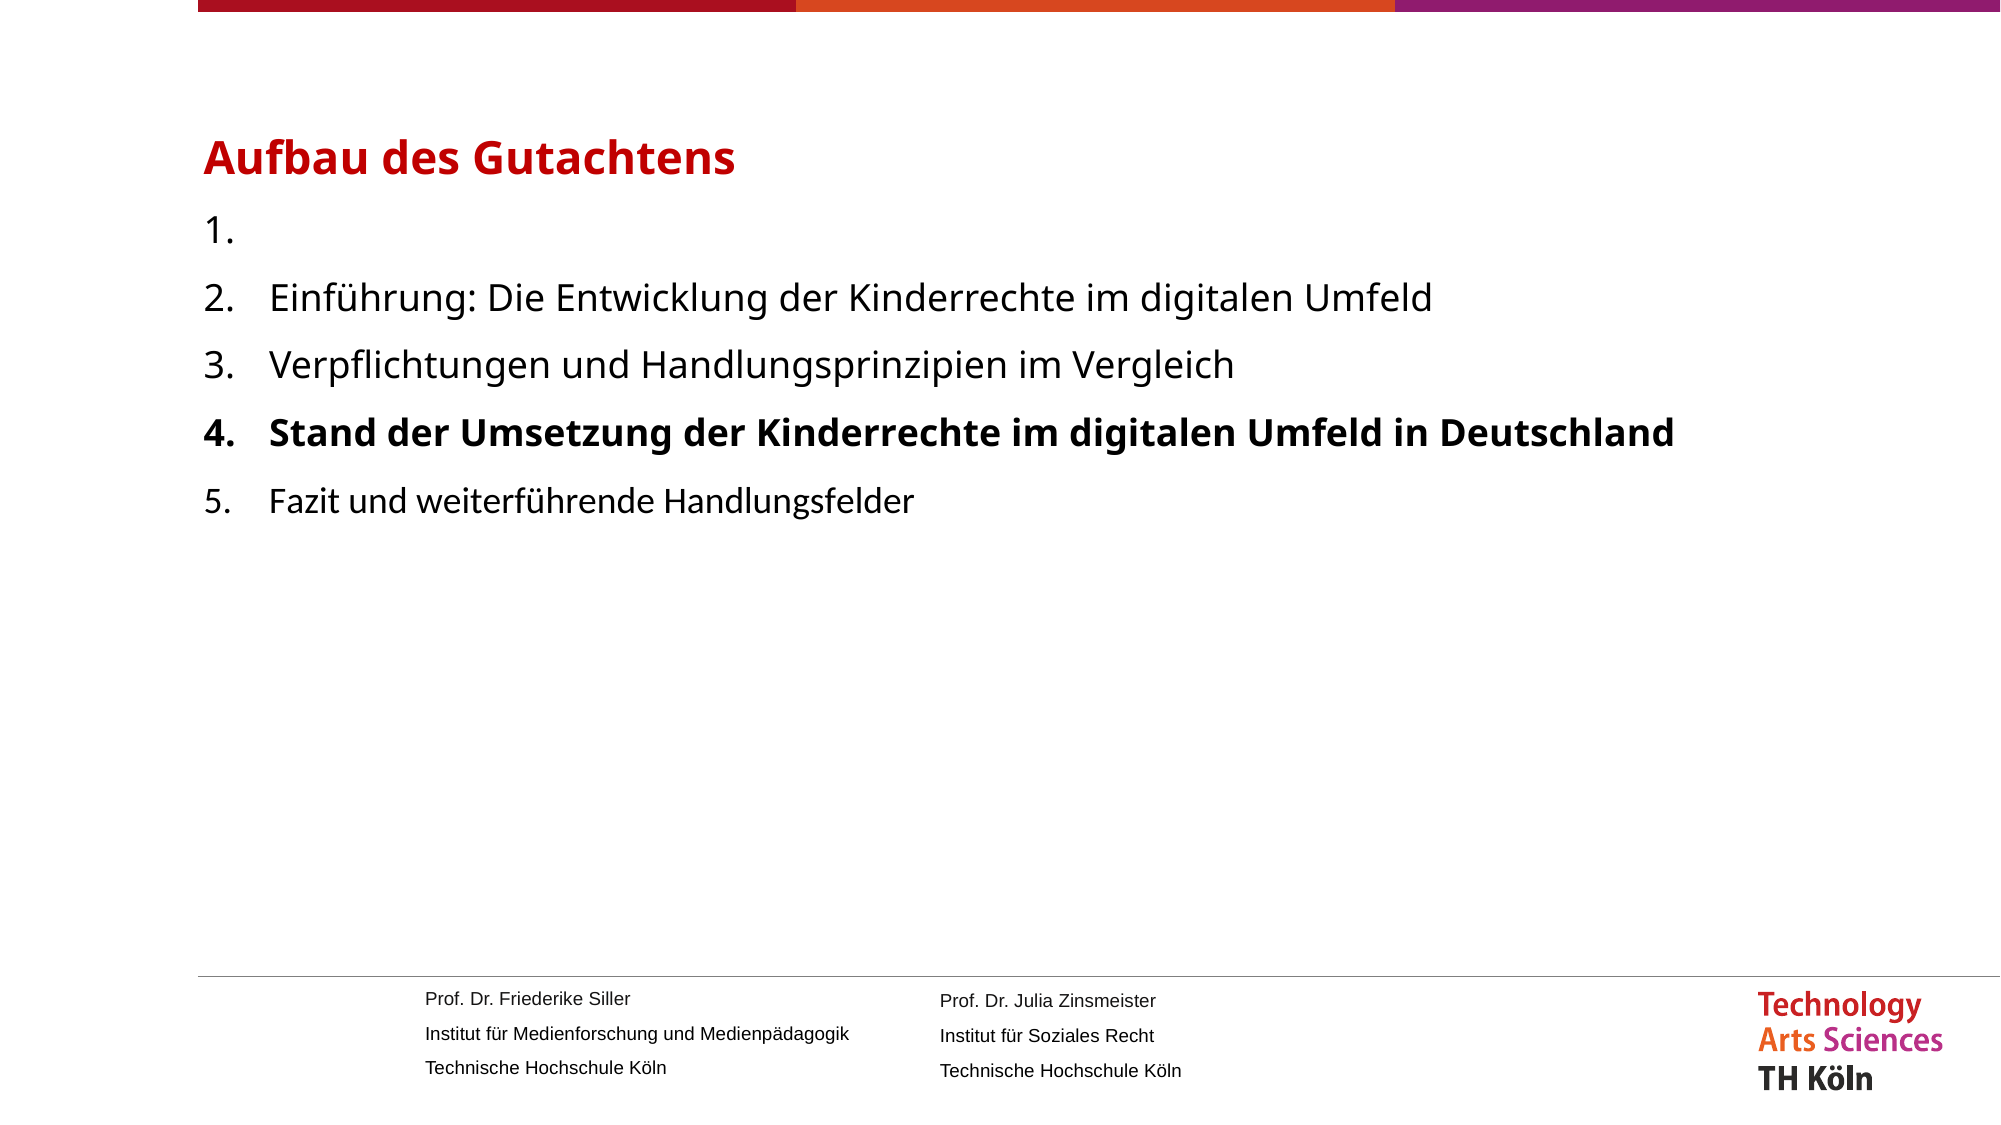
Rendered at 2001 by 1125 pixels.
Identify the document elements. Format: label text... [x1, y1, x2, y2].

text_box Aufbau des Gutachtens Einführung: Die Entwicklung der Kinderrechte im digitalen Umfeld Verpflichtungen und Handlungsprinzipien im Vergleich Stand der Umsetzung der Kinderrechte im digitalen Umfeld in Deutschland Fazit und weiterführende Handlungsfelder [188, 93, 1895, 527]
